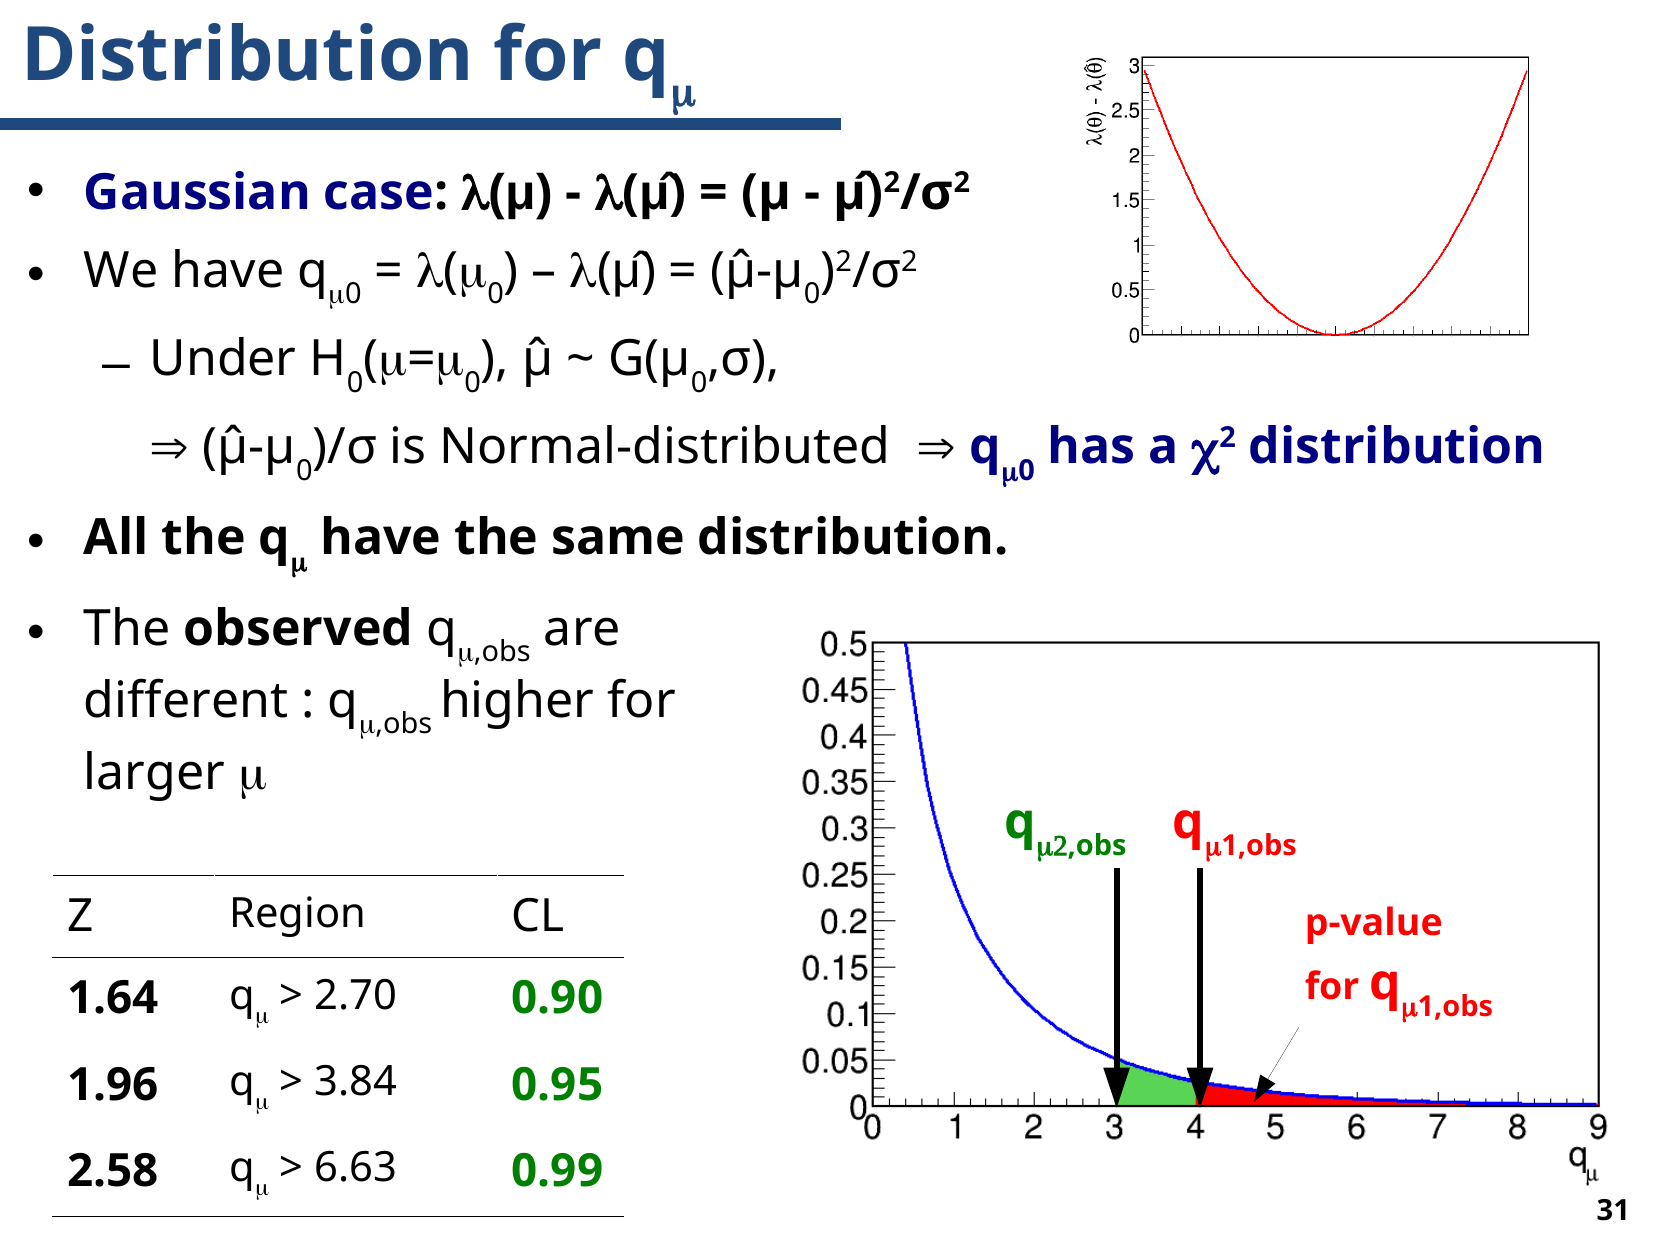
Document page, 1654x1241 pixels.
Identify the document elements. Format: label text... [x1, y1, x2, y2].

text_box qm1,obs [1158, 777, 1324, 880]
text_box p-value for qm1,obs [1290, 887, 1516, 1048]
table_cell qm > 6.63 [215, 1130, 497, 1216]
table_cell 1.96 [53, 1044, 214, 1129]
table_cell qm > 2.70 [215, 958, 497, 1043]
table_cell 0.90 [498, 958, 624, 1043]
table_cell 0.95 [498, 1044, 624, 1129]
table_header Region [215, 876, 497, 957]
picture [1065, 20, 1580, 391]
table_cell 1.64 [53, 958, 214, 1043]
title Distribution for qm [6, 0, 1606, 122]
list Gaussian case: l(μ) - l(μ̂) = (μ - μ̂)2/σ2 We have qm0 = l(m0) – l(μ̂) = (μ̂-μ0)2/σ2 Under H0(m=m0), μ̂ ~ G(μ0,σ), Þ (μ̂-μ0)/σ is Normal-distributed Þ qm0 has a c2 distribution All the qm have the same distribution. The observed qm,obs are different : qm,obs higher for larger m [12, 151, 1640, 1141]
table_cell qm > 3.84 [215, 1044, 497, 1129]
table_header CL [498, 876, 624, 957]
text_box qm2,obs [990, 777, 1156, 880]
table_cell 2.58 [53, 1130, 214, 1216]
table_header Z [53, 876, 214, 957]
table_cell 0.99 [498, 1130, 624, 1216]
picture [779, 622, 1630, 1193]
